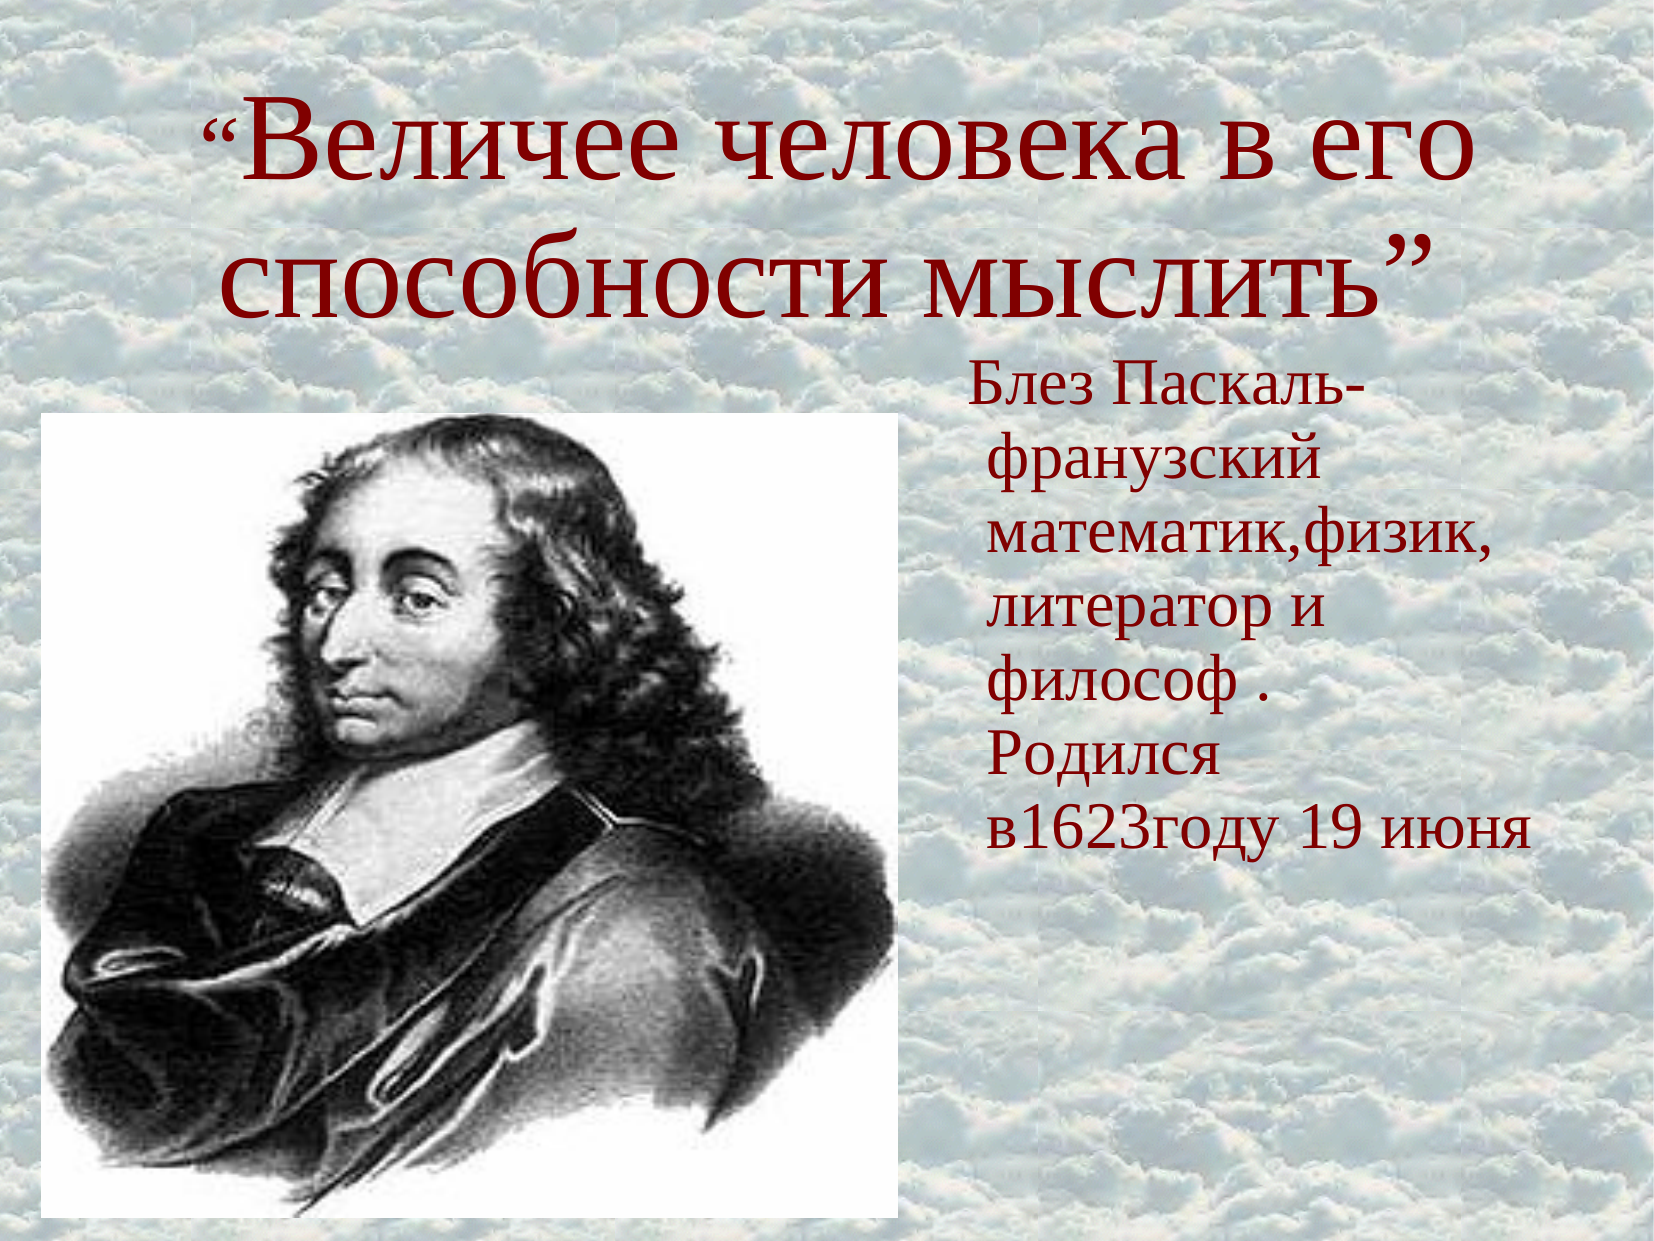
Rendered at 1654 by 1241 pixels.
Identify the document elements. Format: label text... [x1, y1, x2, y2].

title “Величее человека в его способности мыслить” [121, 67, 1534, 346]
picture [0, 0, 1654, 1241]
list Блез Паскаль-франузский математик,физик, литератор и философ . Родился в1623году 19 июня [845, 344, 1535, 1189]
